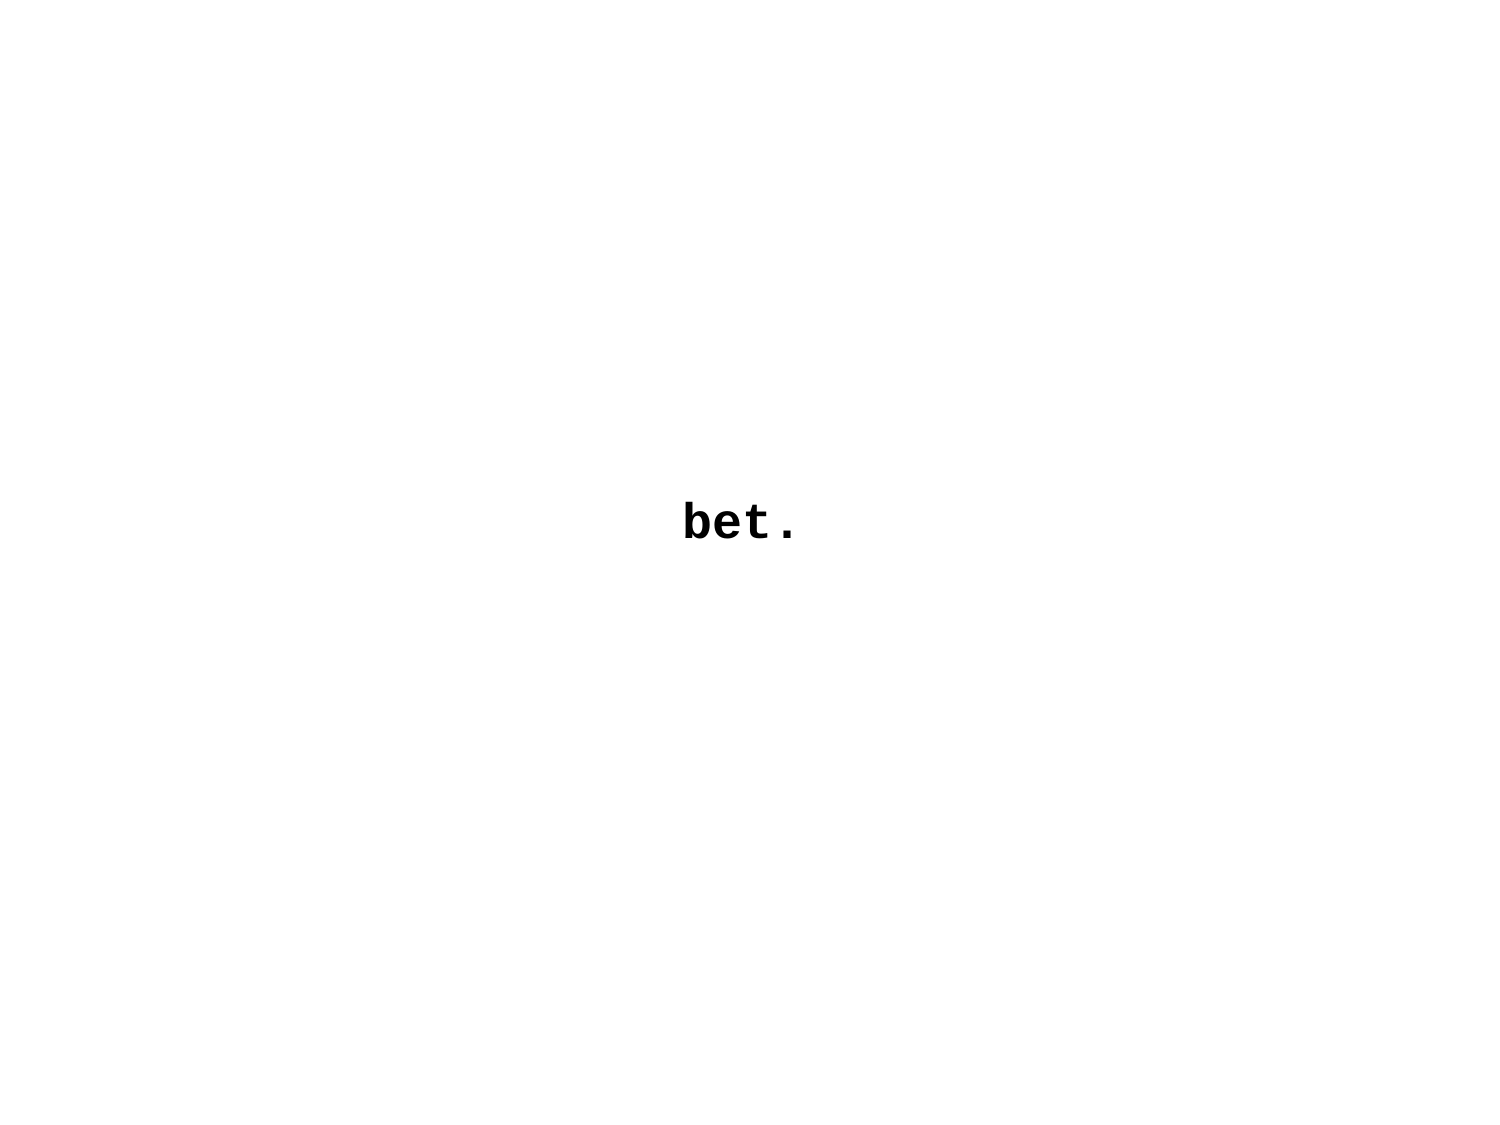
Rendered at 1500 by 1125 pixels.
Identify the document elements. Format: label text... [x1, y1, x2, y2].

text_box bet. [668, 480, 818, 556]
